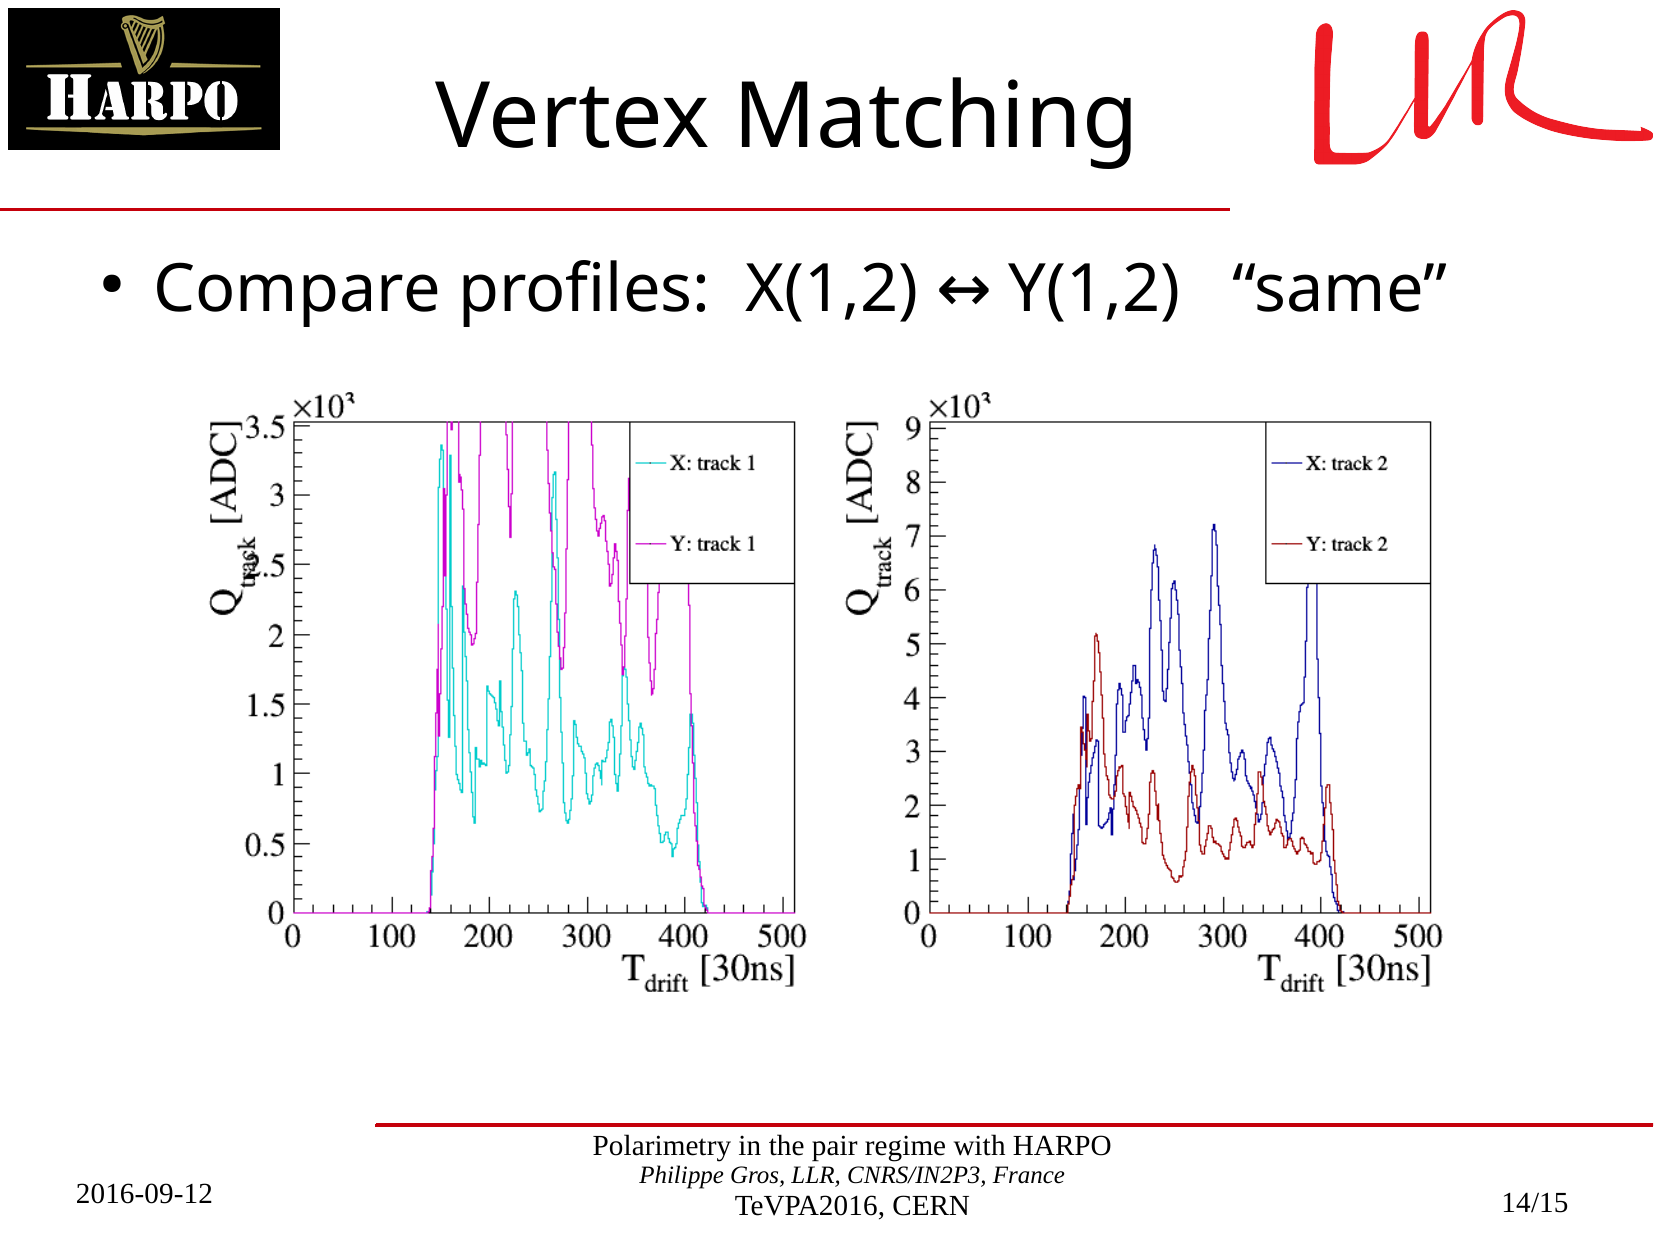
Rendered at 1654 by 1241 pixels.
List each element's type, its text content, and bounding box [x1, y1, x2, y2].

list Compare profiles: X(1,2) ↔ Y(1,2) “same” [82, 239, 1571, 1102]
picture [1314, 10, 1653, 165]
title Vertex Matching [284, 14, 1290, 210]
picture [190, 392, 1462, 999]
picture [8, 8, 280, 150]
